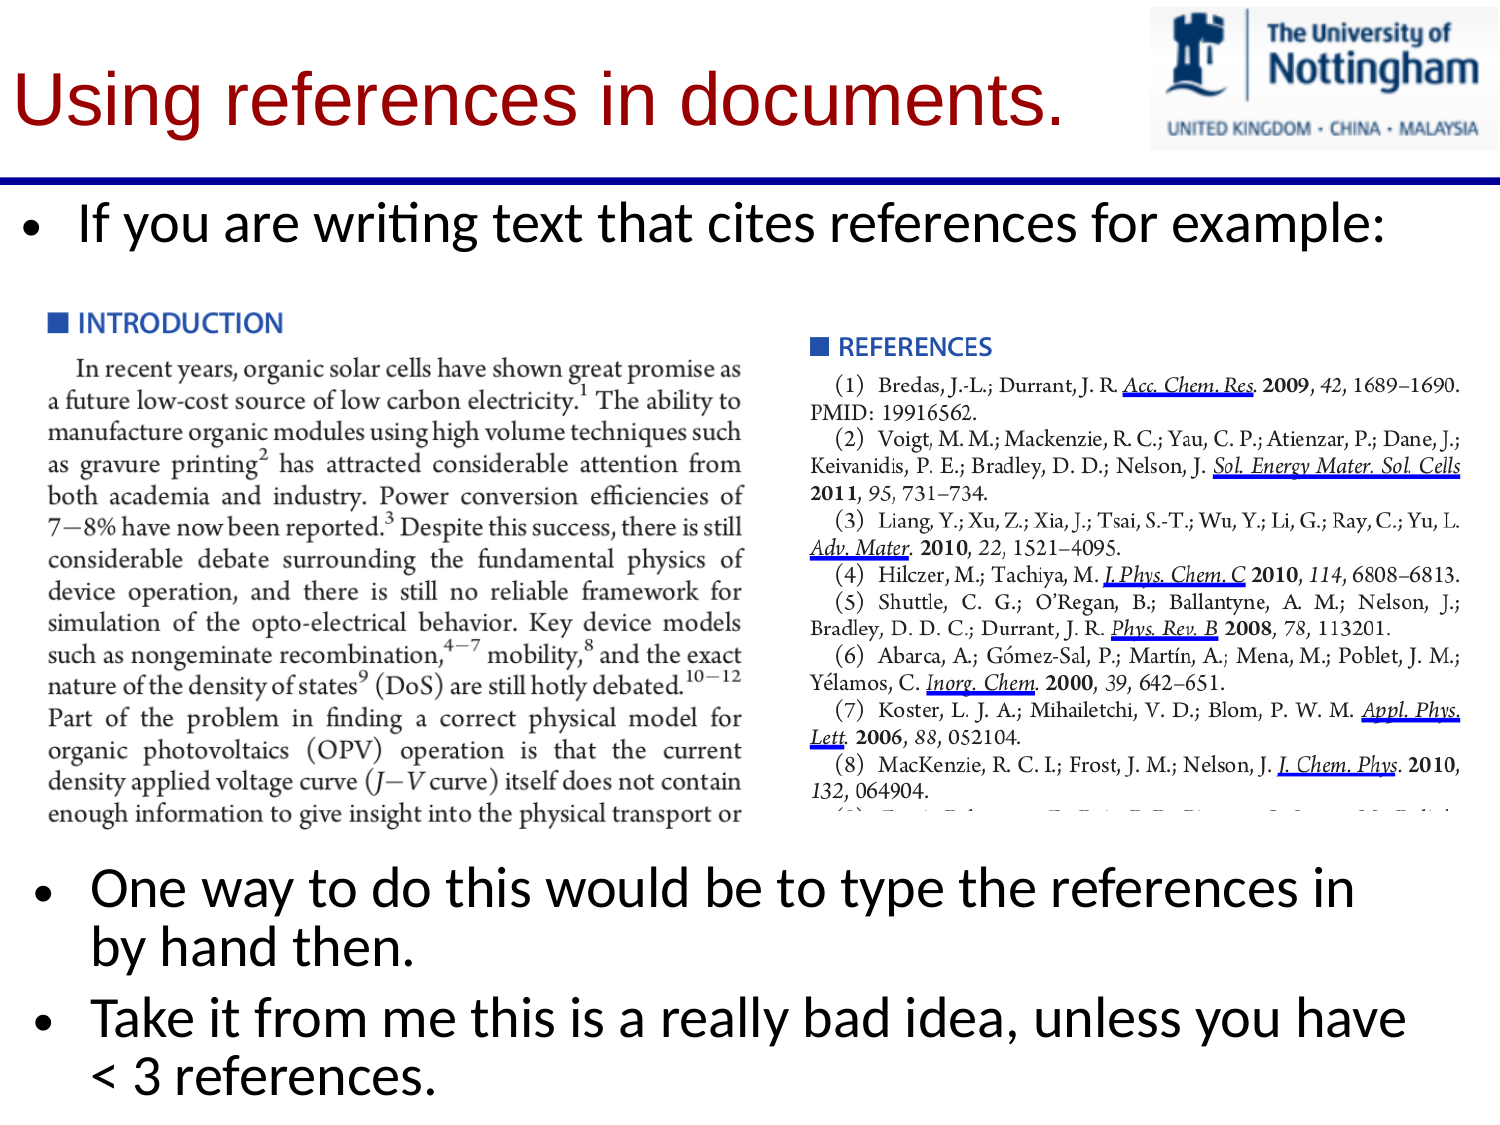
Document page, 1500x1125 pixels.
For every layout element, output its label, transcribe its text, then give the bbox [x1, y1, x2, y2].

text_box If you are writing text that cites references for example: [6, 191, 1436, 413]
picture [783, 315, 1483, 811]
picture [30, 301, 751, 831]
text_box One way to do this would be to type the references in by hand then. Take it from me this is a really bad idea, unless you have < 3 references. [18, 856, 1448, 1118]
picture [1150, 7, 1498, 150]
title Using references in documents. [12, 21, 1375, 177]
